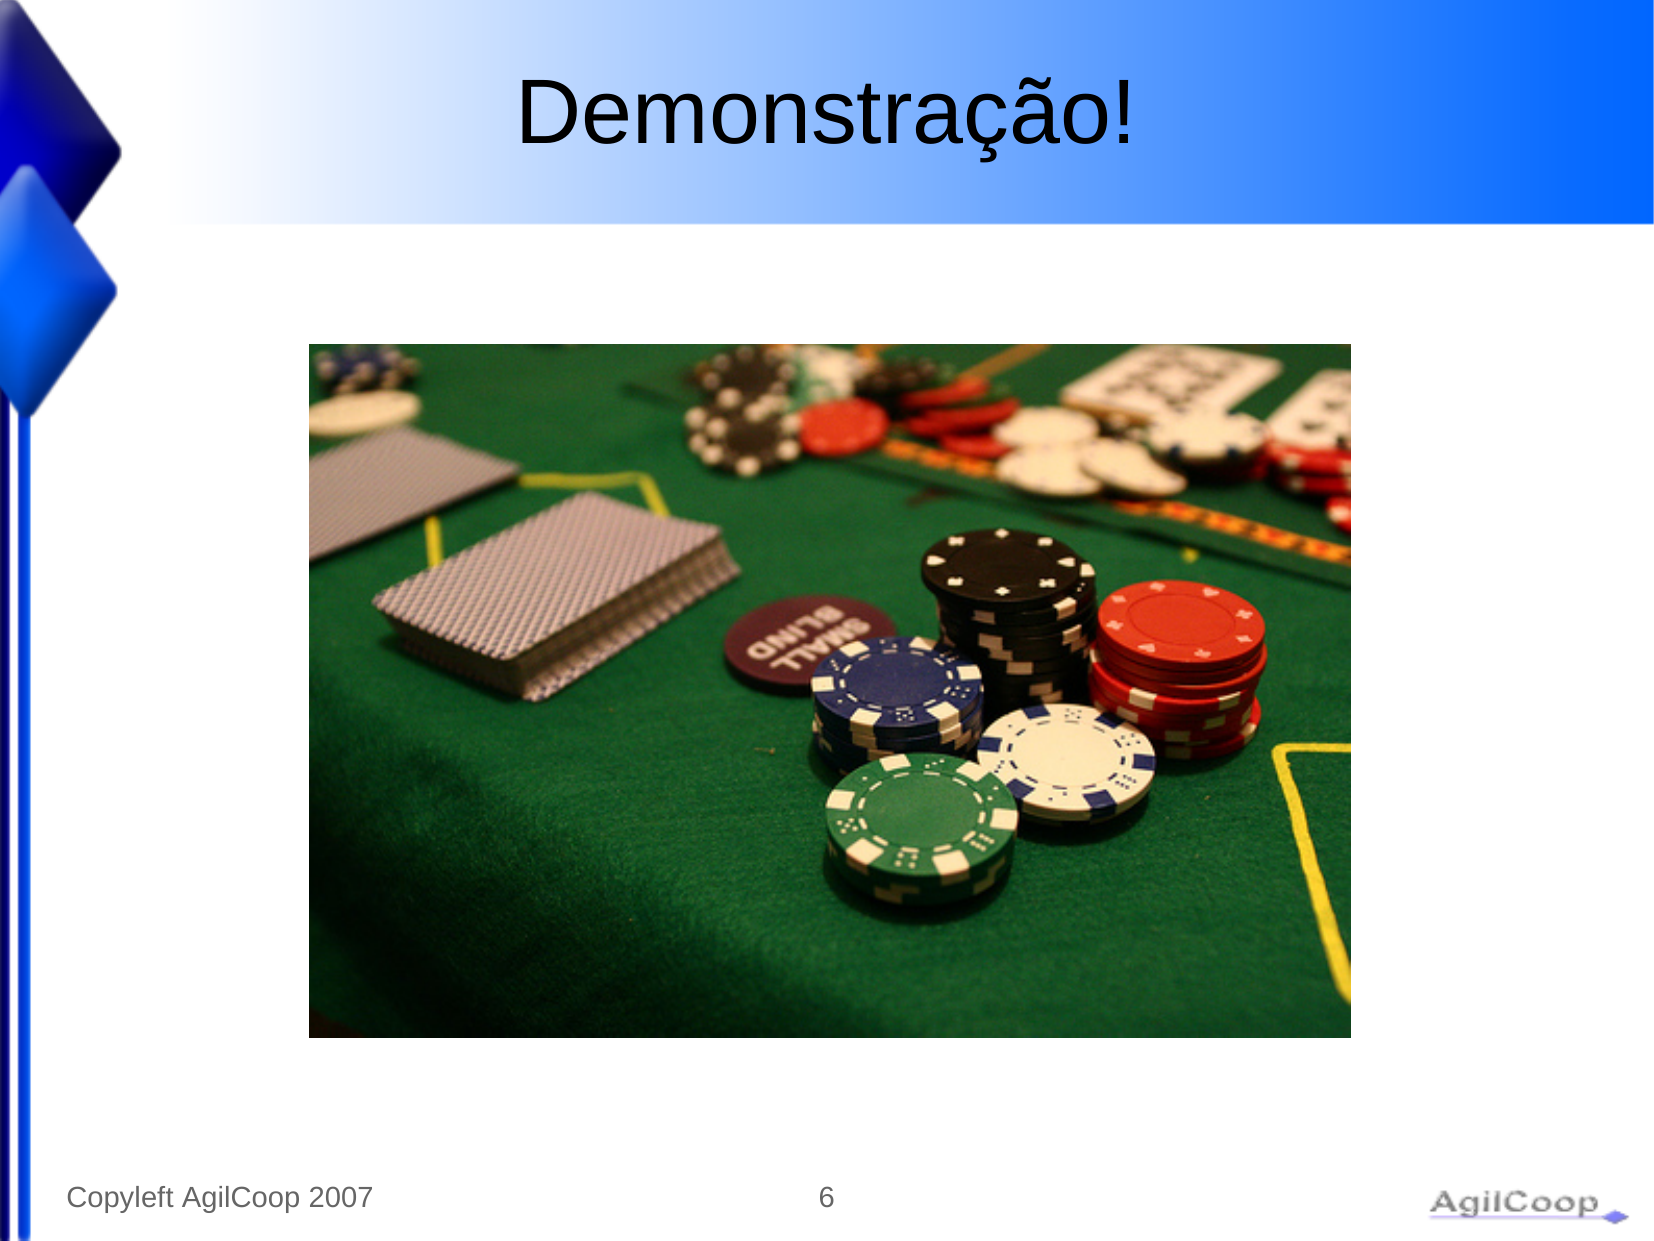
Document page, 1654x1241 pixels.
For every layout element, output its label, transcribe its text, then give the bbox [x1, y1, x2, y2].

picture [0, 0, 1654, 1241]
title Demonstração! [82, 8, 1571, 216]
